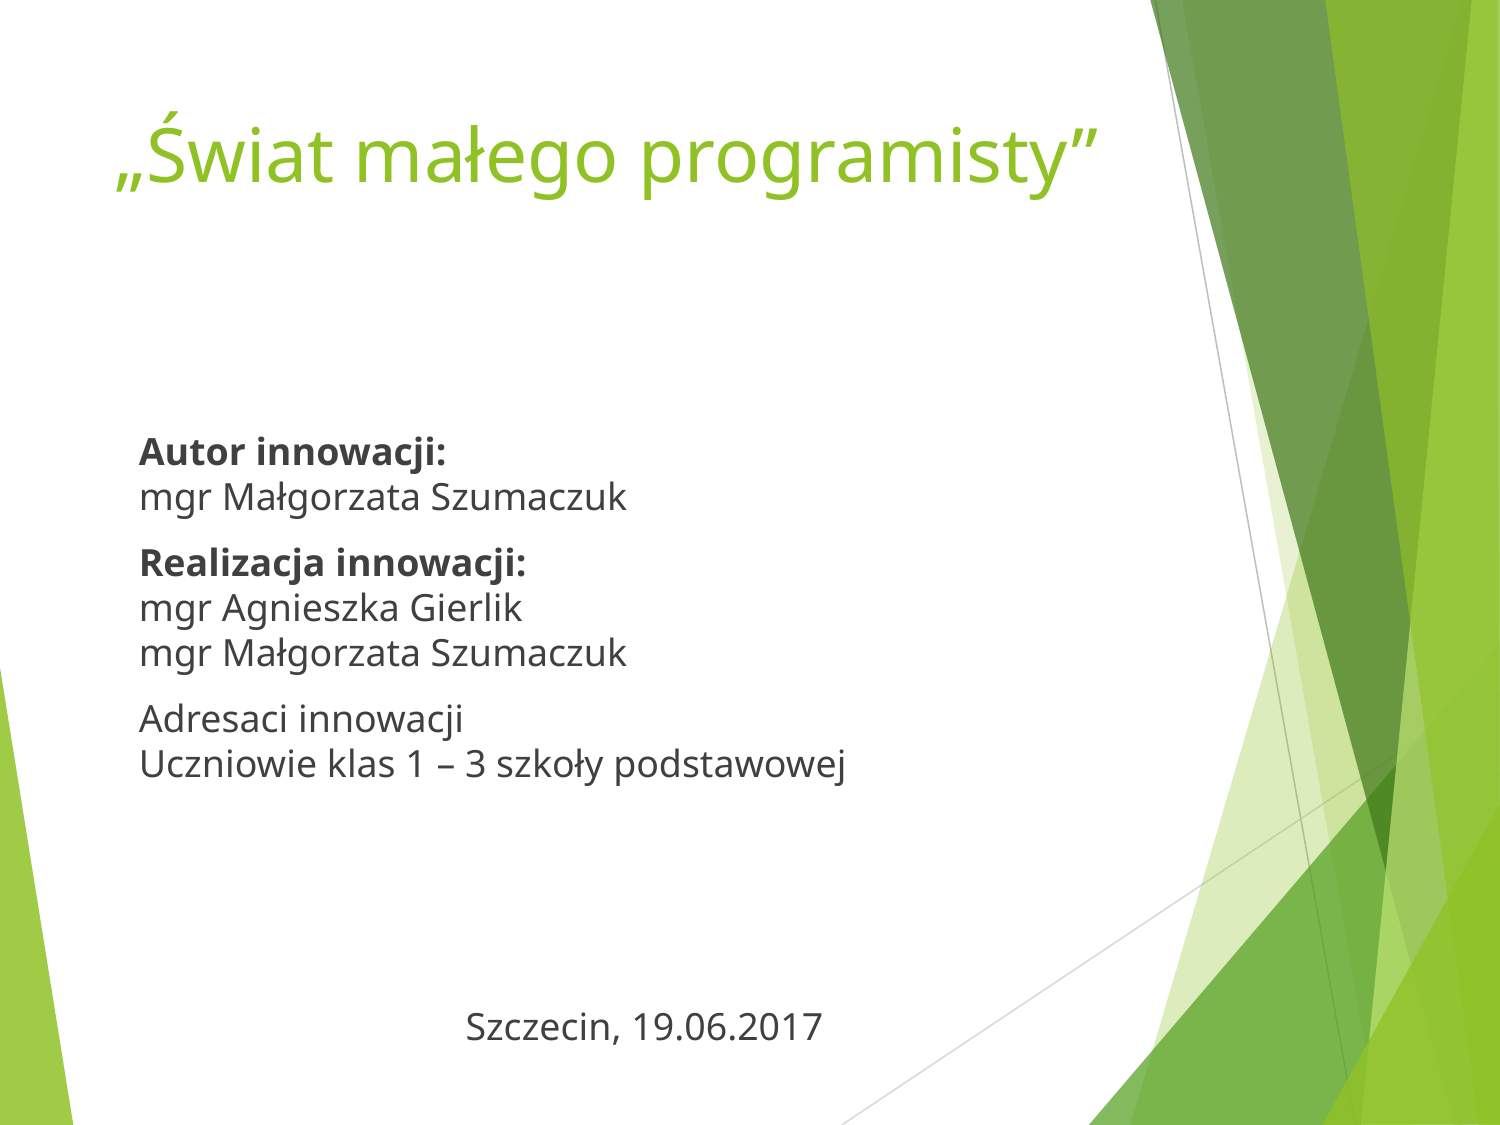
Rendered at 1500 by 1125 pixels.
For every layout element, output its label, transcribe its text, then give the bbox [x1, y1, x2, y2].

list Autor innowacji: mgr Małgorzata Szumaczuk Realizacja innowacji: mgr Agnieszka Gierlik mgr Małgorzata Szumaczuk Adresaci innowacji Uczniowie klas 1 – 3 szkoły podstawowej Szczecin, 19.06.2017 [123, 420, 1166, 1058]
title „Świat małego programisty” [99, 99, 1142, 317]
